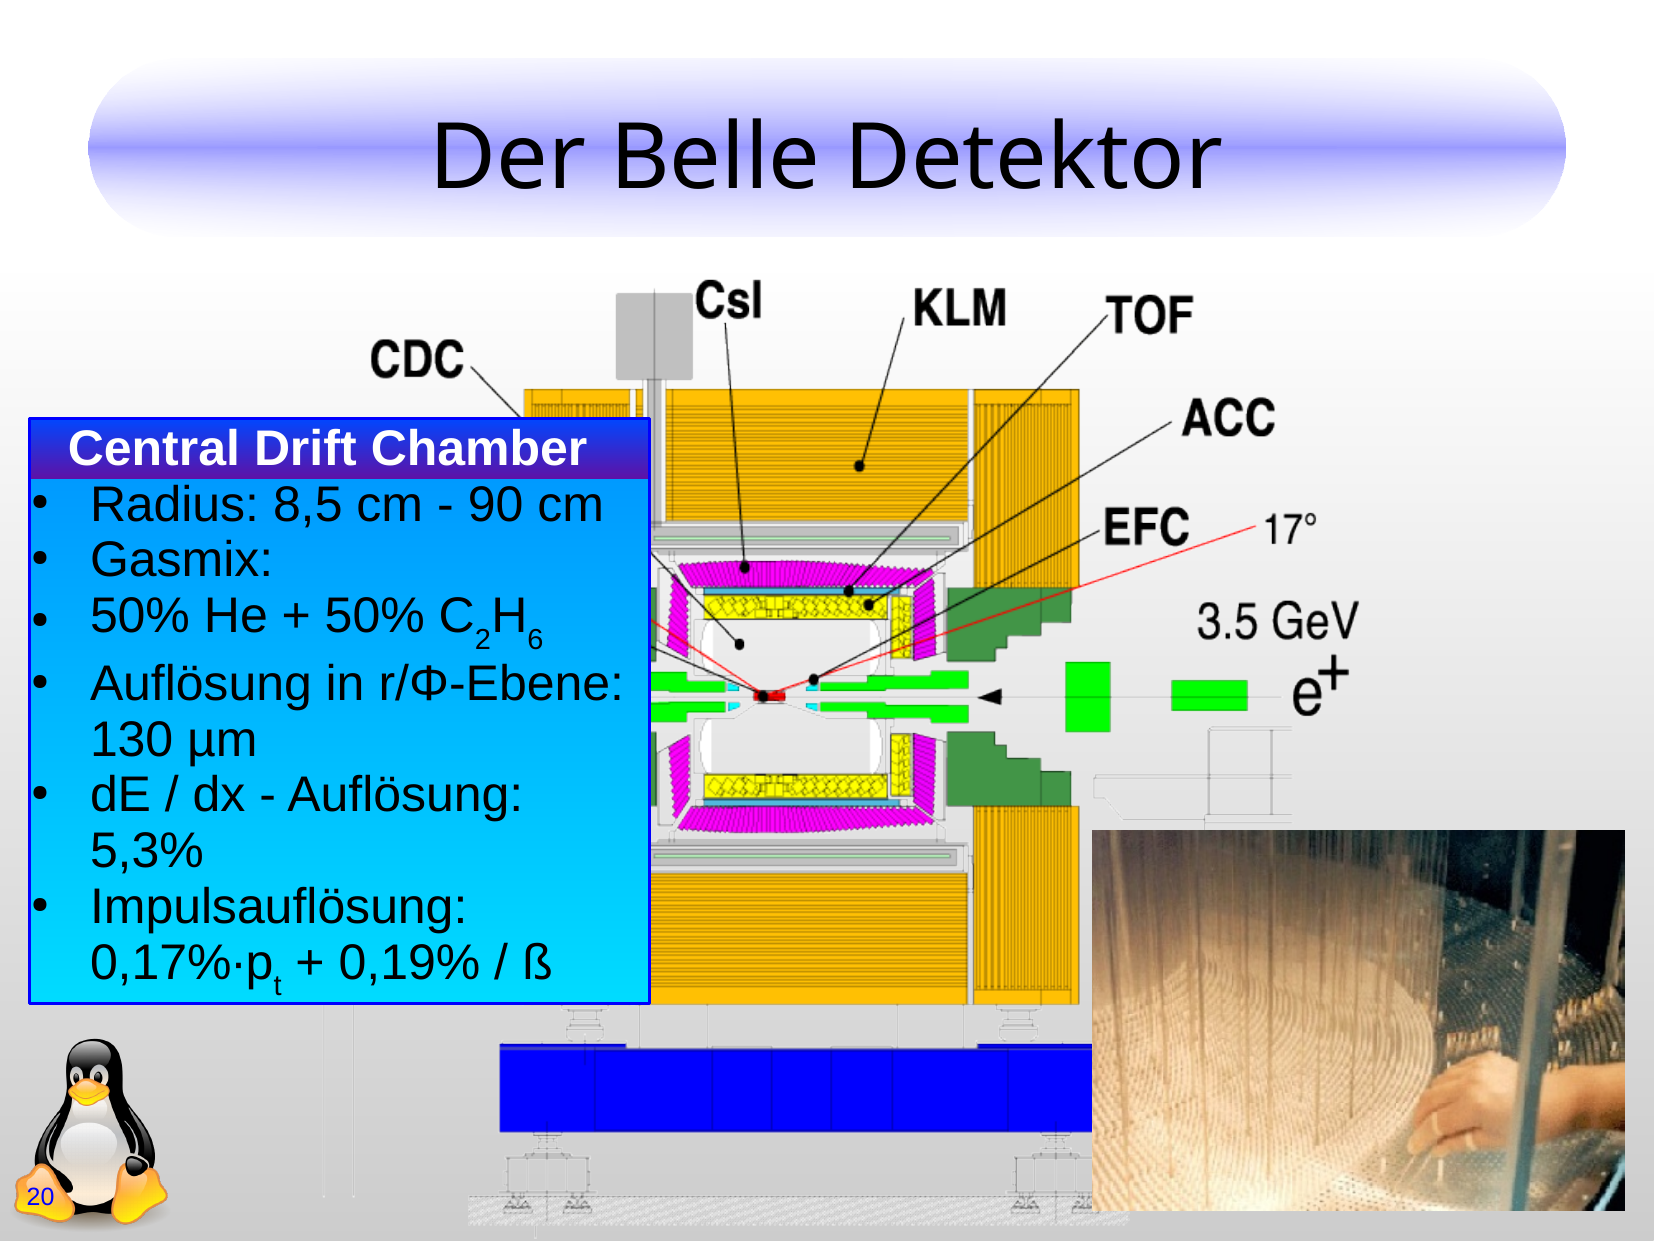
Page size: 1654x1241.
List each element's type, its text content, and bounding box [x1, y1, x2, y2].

picture [2, 1030, 178, 1241]
text_box Central Drift Chamber Radius: 8,5 cm - 90 cm Gasmix: 50% He + 50% C2H6 Auflösung in r/Φ-Ebene: 130 µm dE / dx - Auflösung: 5,3% Impulsauflösung: 0,17%∙pt + 0,19% / ß [29, 418, 650, 1004]
title Der Belle Detektor [82, 56, 1571, 250]
picture [292, 265, 1625, 1239]
